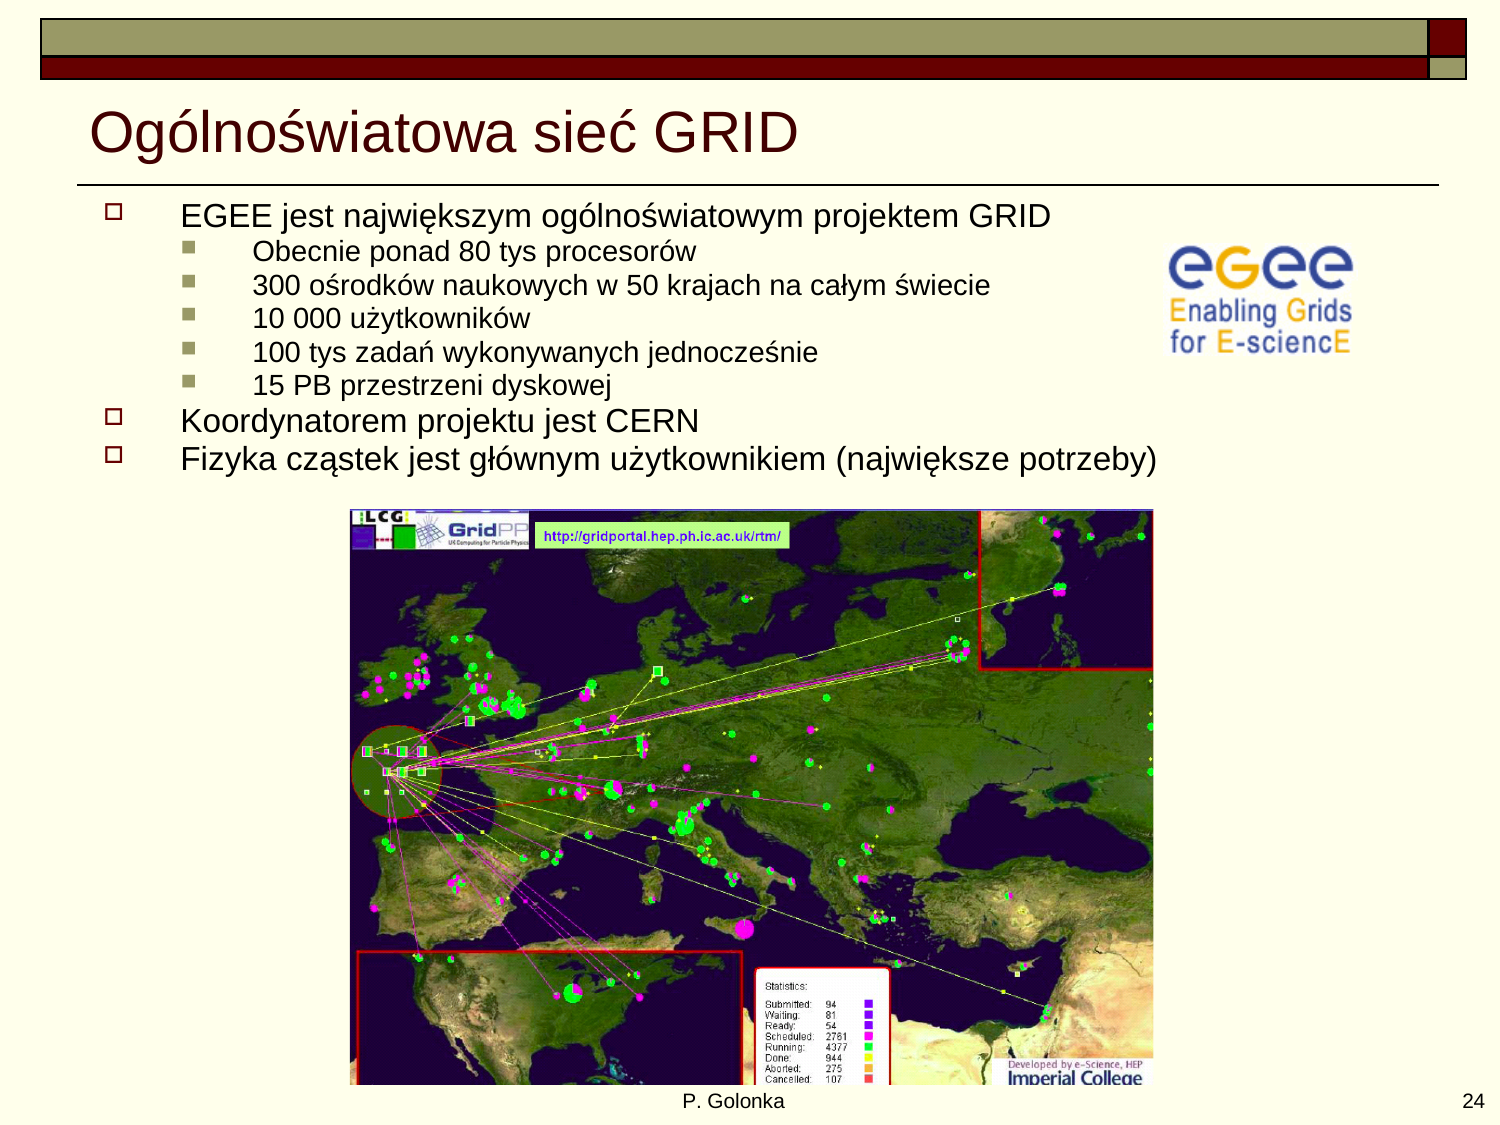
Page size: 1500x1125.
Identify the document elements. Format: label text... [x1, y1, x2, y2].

picture [349, 509, 1154, 1085]
list EGEE jest największym ogólnoświatowym projektem GRID Obecnie ponad 80 tys procesorów 300 ośrodków naukowych w 50 krajach na całym świecie 10 000 użytkowników 100 tys zadań wykonywanych jednocześnie 15 PB przestrzeni dyskowej Koordynatorem projektu jest CERN Fizyka cząstek jest głównym użytkownikiem (największe potrzeby) [88, 196, 1439, 492]
title Ogólnoświatowa sieć GRID [75, 87, 1426, 173]
picture [1163, 243, 1358, 356]
